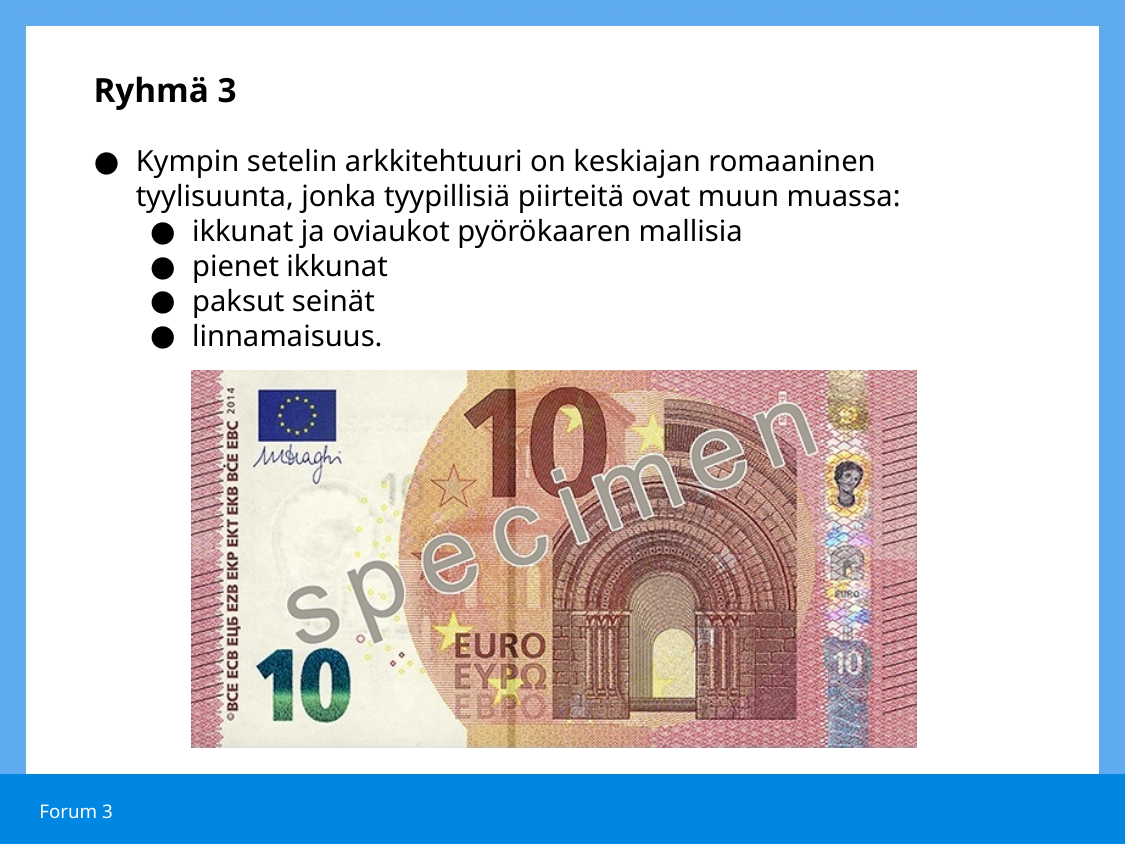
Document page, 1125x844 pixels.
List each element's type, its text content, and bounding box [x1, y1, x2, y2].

picture [0, 0, 1125, 844]
list Ryhmä 3 Kympin setelin arkkitehtuuri on keskiajan romaaninen tyylisuunta, jonka tyypillisiä piirteitä ovat muun muassa: ikkunat ja oviaukot pyörökaaren mallisia pienet ikkunat paksut seinät linnamaisuus. [68, 57, 1040, 348]
